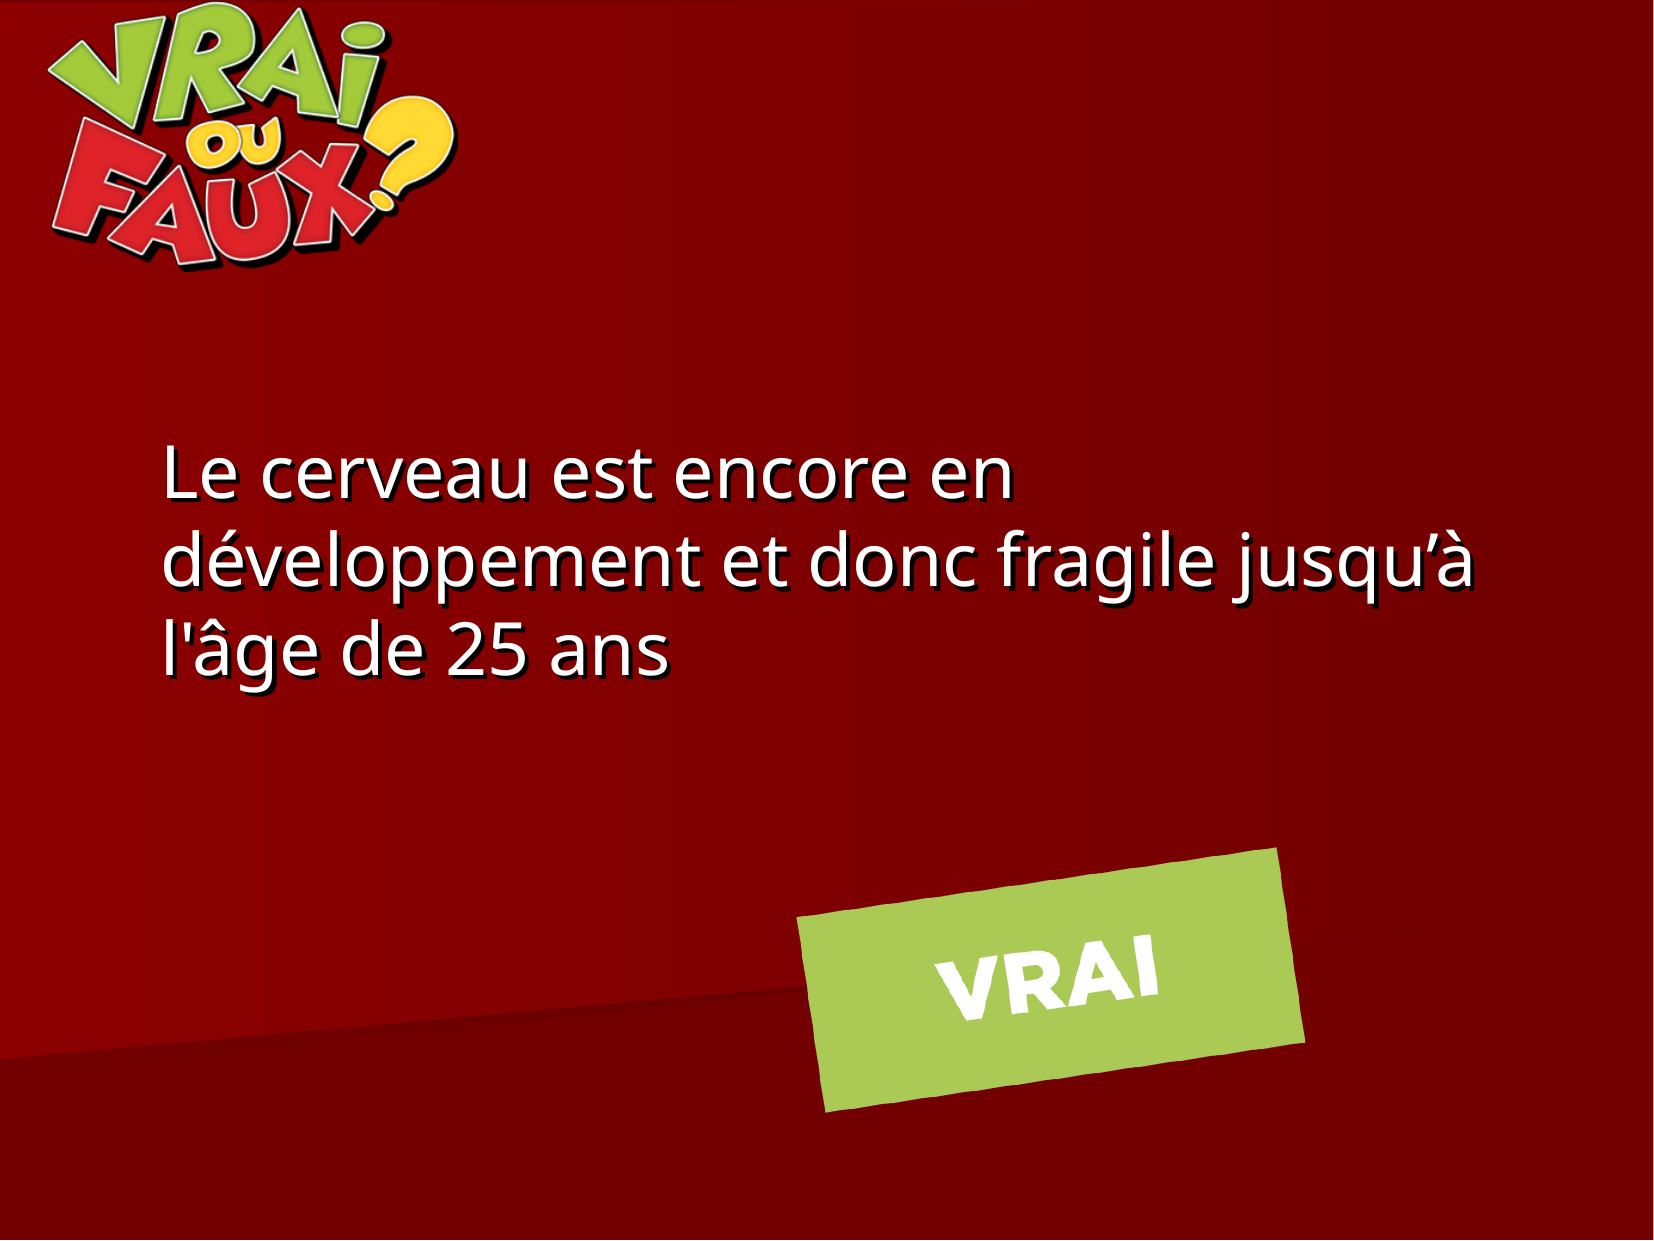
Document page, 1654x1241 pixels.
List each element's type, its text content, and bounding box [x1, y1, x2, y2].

list Le cerveau est encore en développement et donc fragile jusqu’à l'âge de 25 ans [103, 425, 1560, 1152]
picture [47, 1, 458, 272]
picture [778, 807, 1323, 1152]
